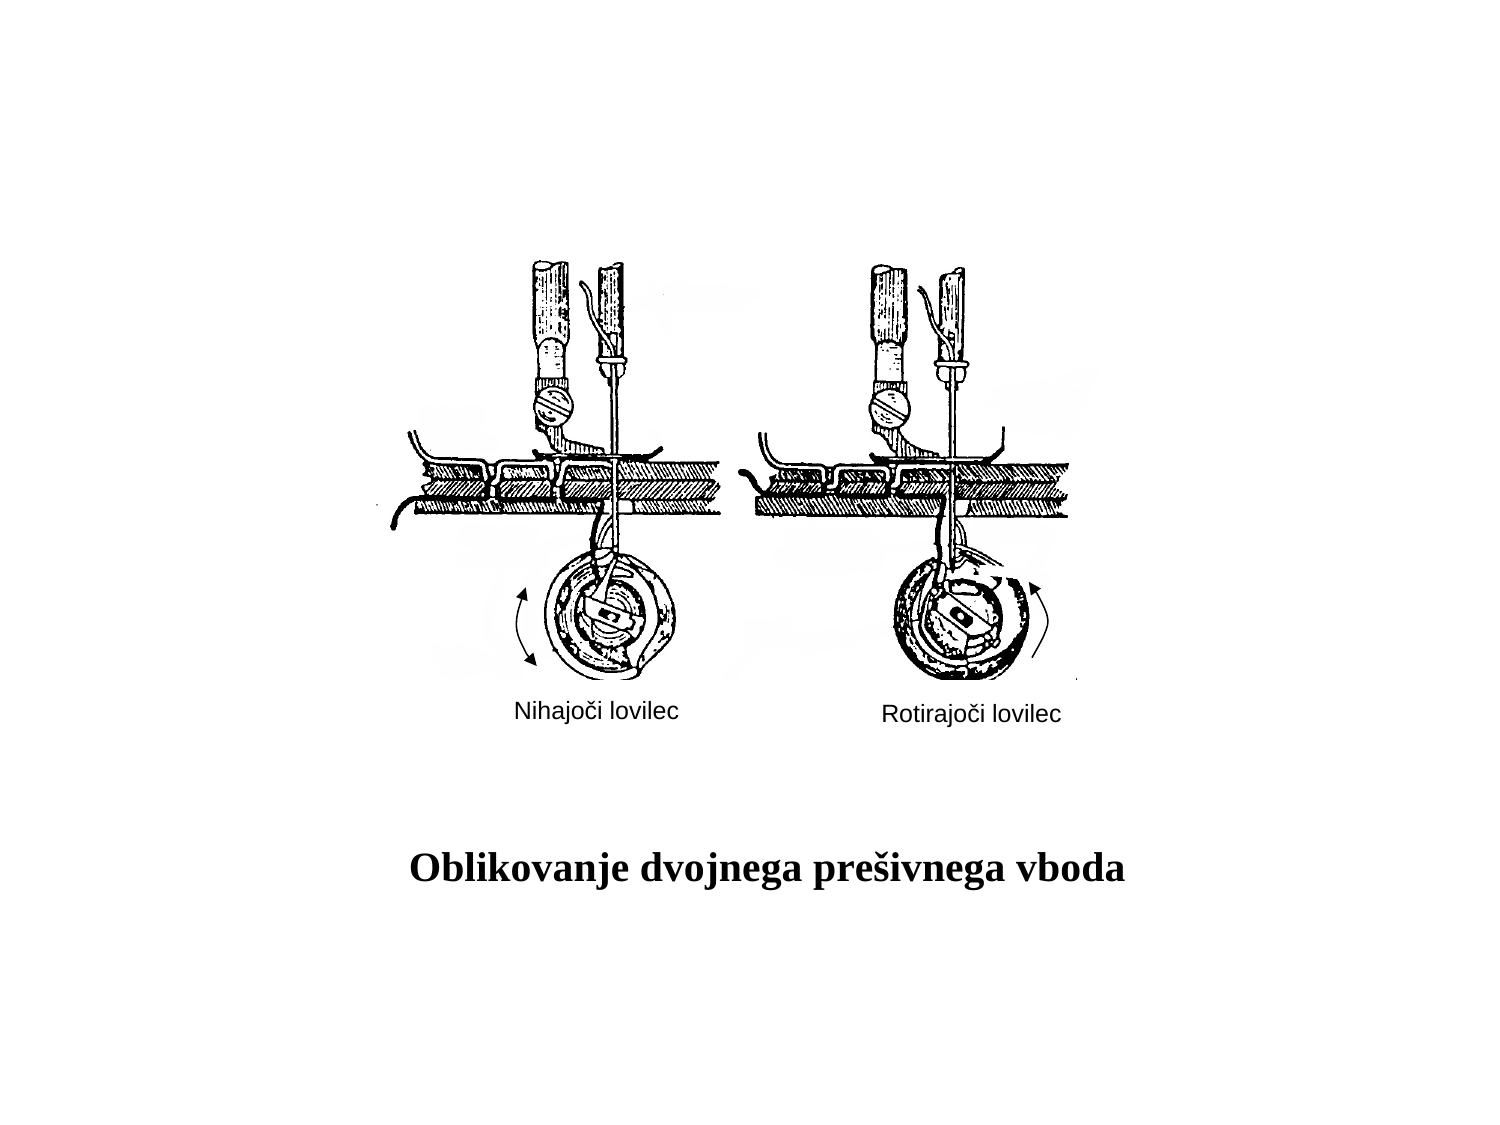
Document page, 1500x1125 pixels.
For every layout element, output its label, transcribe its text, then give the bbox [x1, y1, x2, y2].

text_box Nihajoči lovilec [499, 687, 706, 730]
text_box Rotirajoči lovilec [866, 689, 1081, 728]
text_box Oblikovanje dvojnega prešivnega vboda [393, 831, 1142, 898]
picture [364, 240, 1114, 680]
